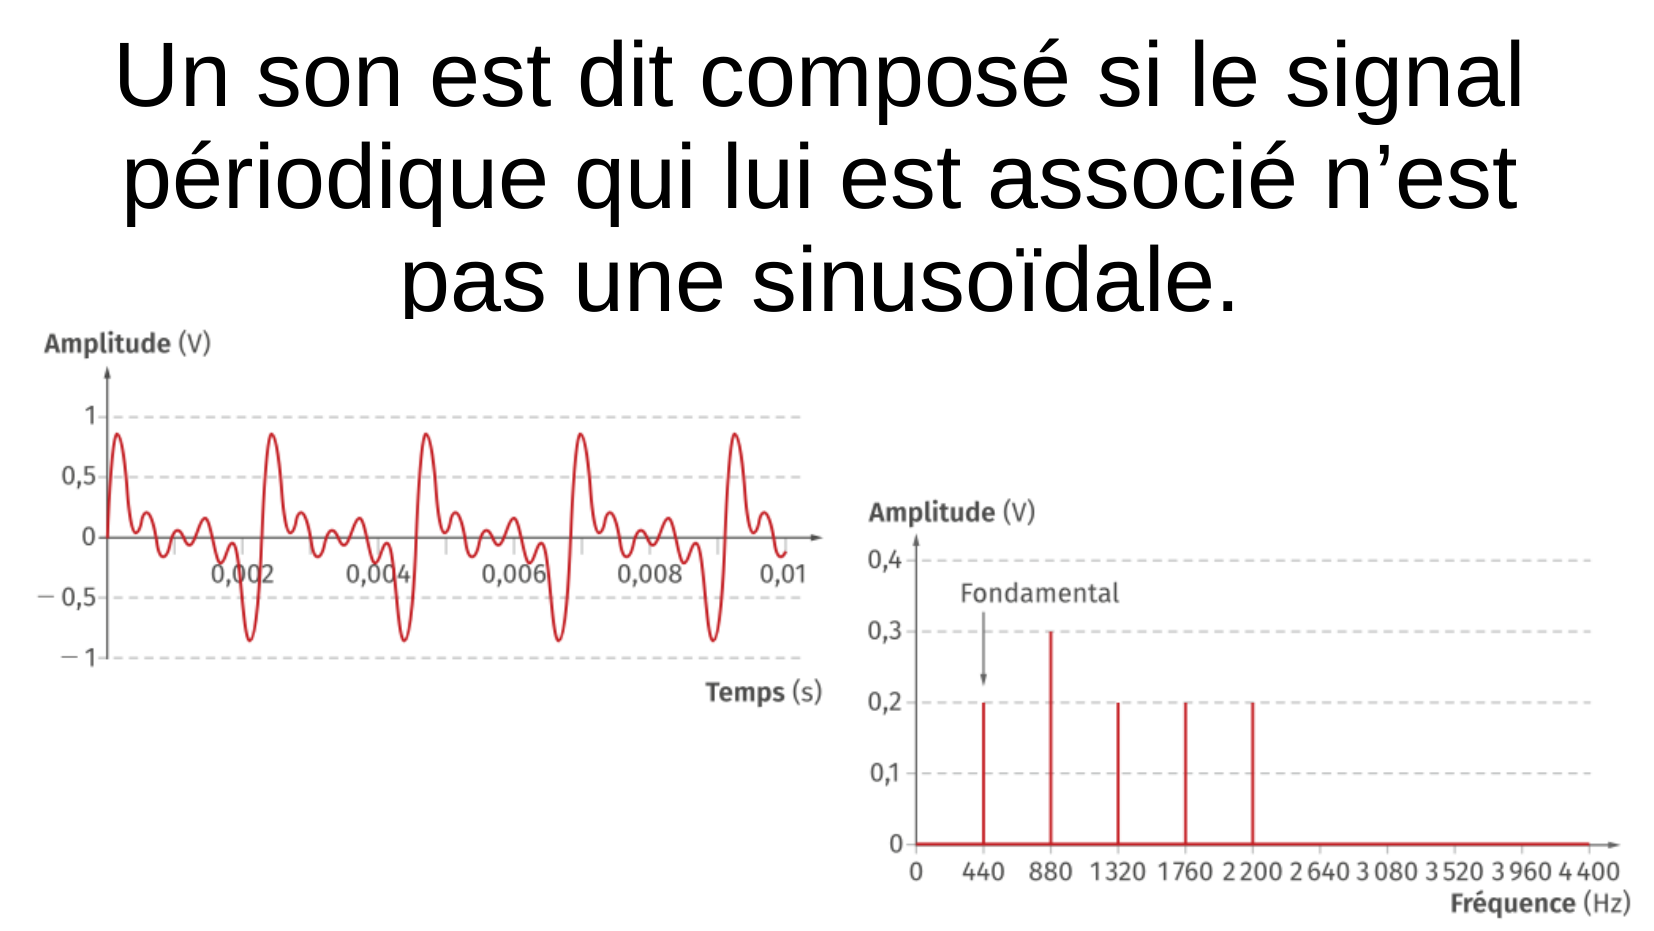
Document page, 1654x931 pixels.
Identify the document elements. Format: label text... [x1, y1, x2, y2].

picture [29, 319, 1654, 931]
title Un son est dit composé si le signal périodique qui lui est associé n’est pas une sinusoïdale. [76, 23, 1565, 332]
